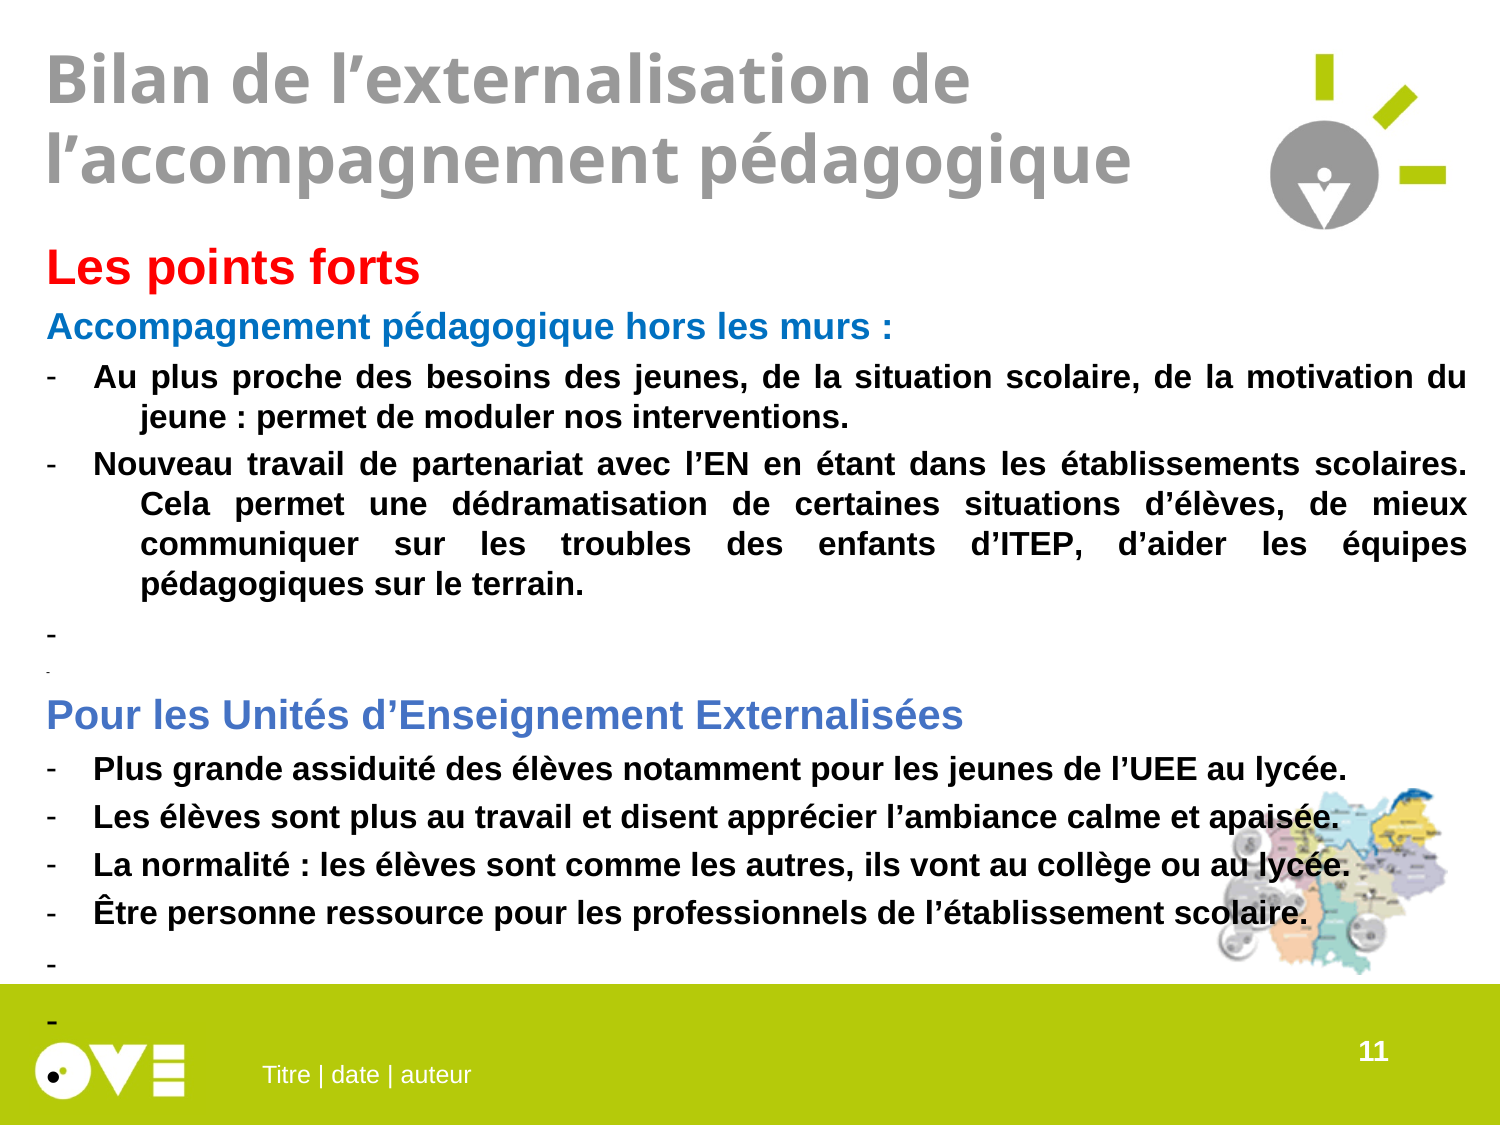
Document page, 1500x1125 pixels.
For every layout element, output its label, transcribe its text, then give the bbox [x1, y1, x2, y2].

text_box Les points forts Accompagnement pédagogique hors les murs : Au plus proche des besoins des jeunes, de la situation scolaire, de la motivation du jeune : permet de moduler nos interventions. Nouveau travail de partenariat avec l’EN en étant dans les établissements scolaires. Cela permet une dédramatisation de certaines situations d’élèves, de mieux communiquer sur les troubles des enfants d’ITEP, d’aider les équipes pédagogiques sur le terrain. Pour les Unités d’Enseignement Externalisées Plus grande assiduité des élèves notamment pour les jeunes de l’UEE au lycée. Les élèves sont plus au travail et disent apprécier l’ambiance calme et apaisée. La normalité : les élèves sont comme les autres, ils vont au collège ou au lycée. Être personne ressource pour les professionnels de l’établissement scolaire. [31, 226, 1485, 1104]
text_box Bilan de l’externalisation de l’accompagnement pédagogique [29, 29, 1477, 207]
